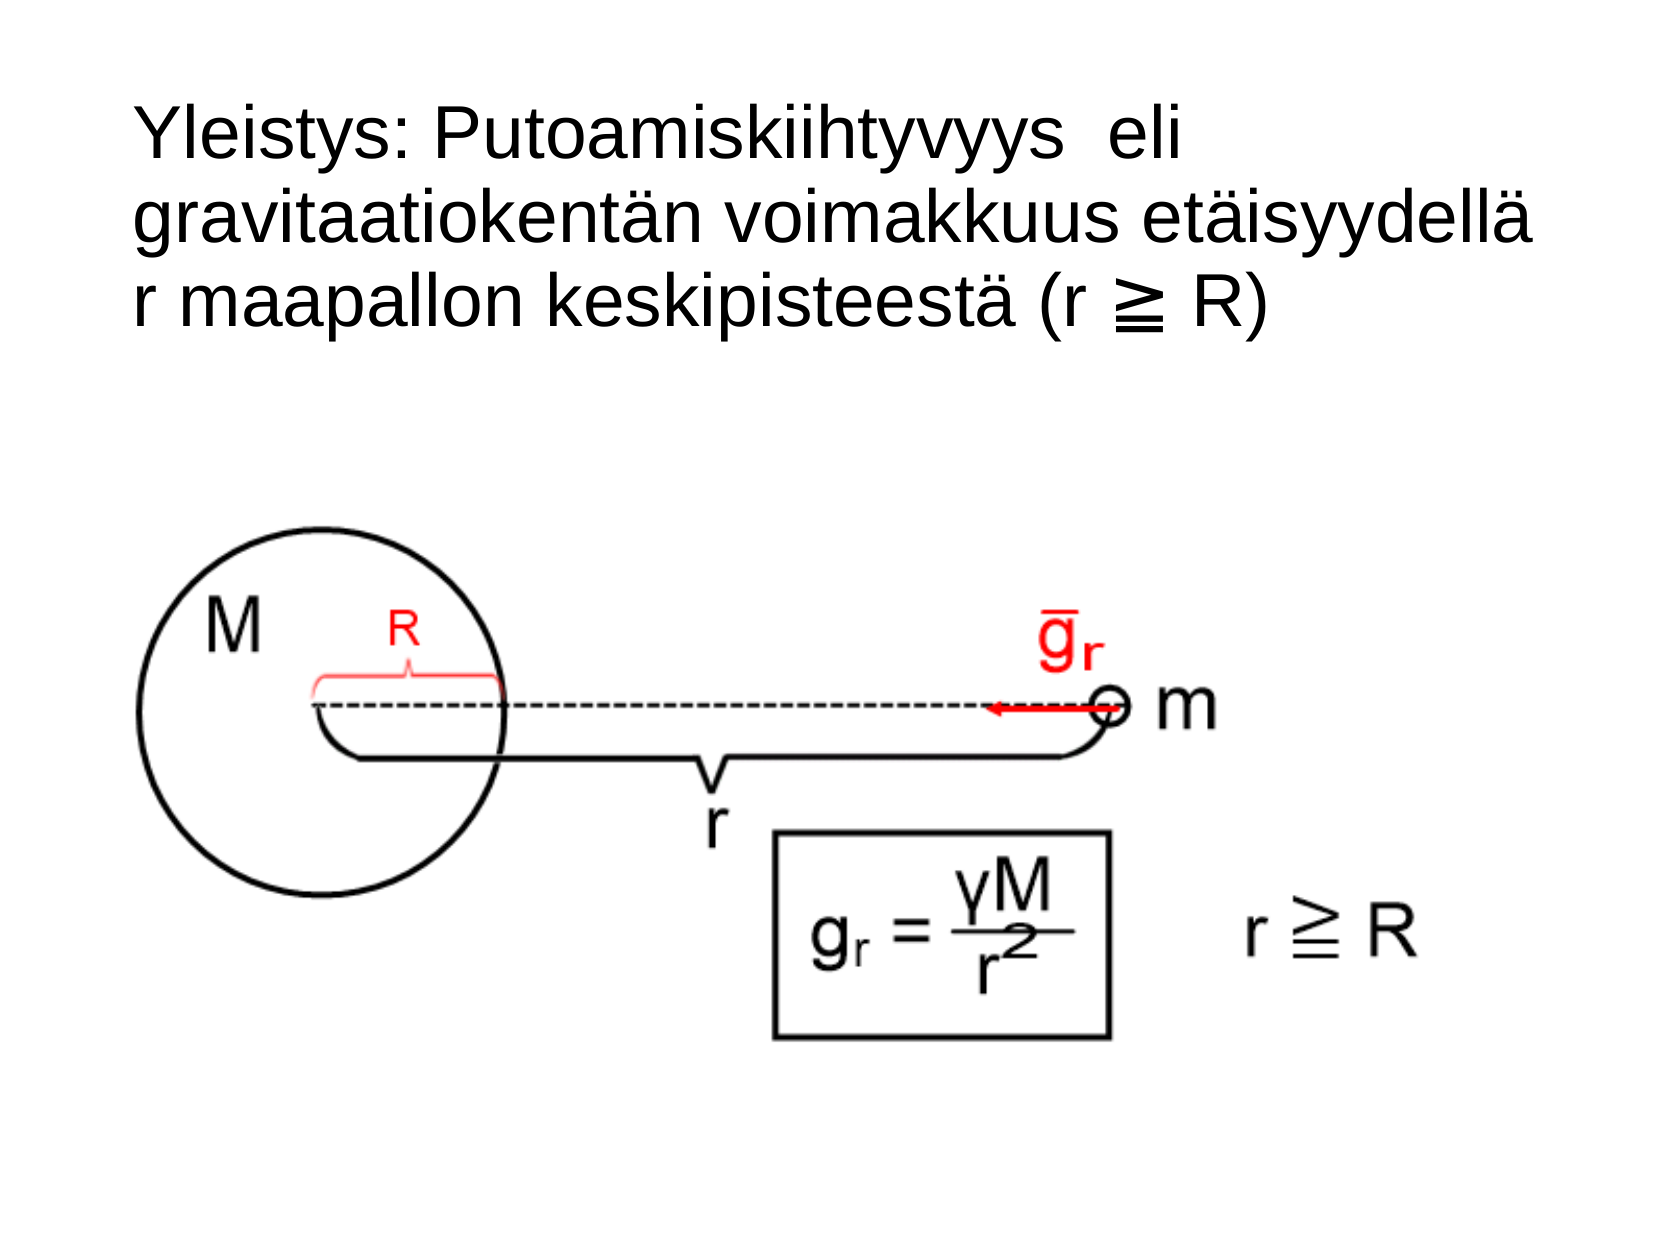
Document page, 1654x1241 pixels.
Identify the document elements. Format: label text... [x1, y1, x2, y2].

text_box Yleistys: Putoamiskiihtyvyys eli gravitaatiokentän voimakkuus etäisyydellä r maapallon keskipisteestä (r ≧ R) [118, 82, 1560, 434]
picture [101, 433, 1548, 1088]
